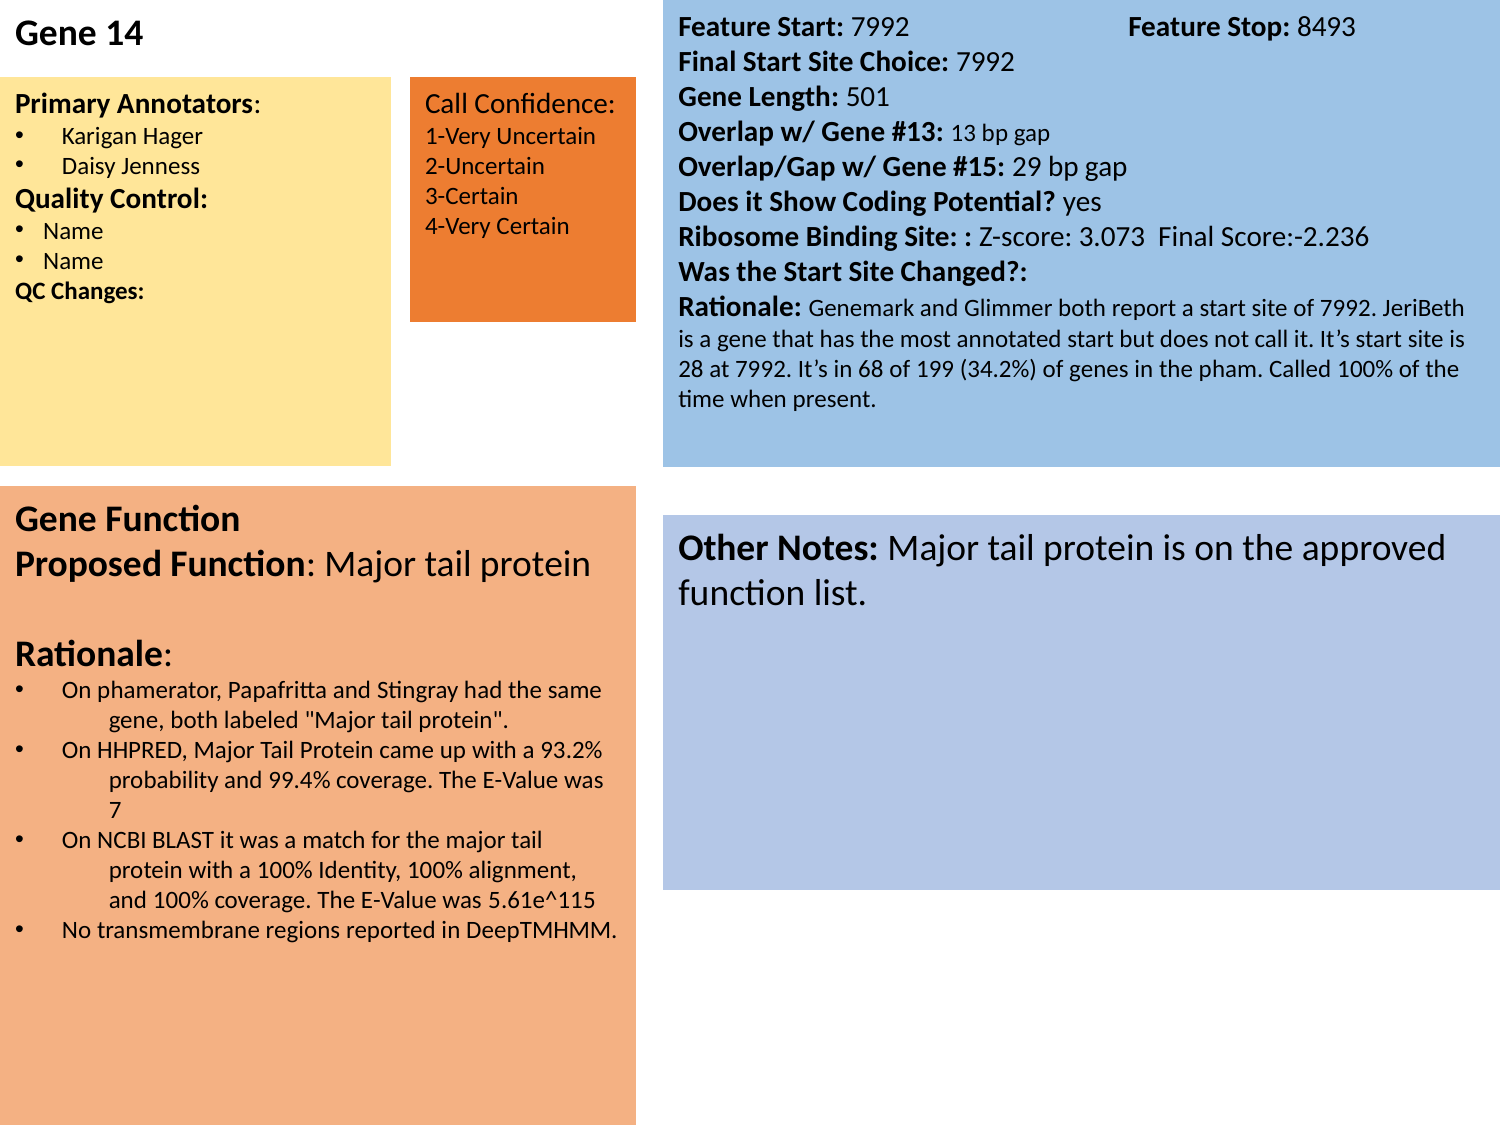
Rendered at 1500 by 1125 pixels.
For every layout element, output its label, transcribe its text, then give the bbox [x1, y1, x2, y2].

text_box Gene 14 [0, 0, 160, 61]
text_box Call Confidence: 1-Very Uncertain 2-Uncertain 3-Certain 4-Very Certain [410, 77, 636, 322]
text_box Feature Start: 7992 Feature Stop: 8493 Final Start Site Choice: 7992 Gene Length: 501 Overlap w/ Gene #13: 13 bp gap Overlap/Gap w/ Gene #15: 29 bp gap Does it Show Coding Potential? yes Ribosome Binding Site: : Z-score: 3.073 Final Score:-2.236 Was the Start Site Changed?: Rationale: Genemark and Glimmer both report a start site of 7992. JeriBeth is a gene that has the most annotated start but does not call it. It’s start site is 28 at 7992. It’s in 68 of 199 (34.2%) of genes in the pham. Called 100% of the time when present. [663, 0, 1500, 467]
text_box Gene Function Proposed Function: Major tail protein Rationale: On phamerator, Papafritta and Stingray had the same gene, both labeled "Major tail protein". On HHPRED, Major Tail Protein came up with a 93.2% probability and 99.4% coverage. The E-Value was 7 On NCBI BLAST it was a match for the major tail protein with a 100% Identity, 100% alignment, and 100% coverage. The E-Value was 5.61e^115 No transmembrane regions reported in DeepTMHMM. [0, 486, 636, 1125]
text_box Other Notes: Major tail protein is on the approved function list. [663, 515, 1500, 890]
text_box Primary Annotators: Karigan Hager Daisy Jenness Quality Control: Name Name QC Changes: [0, 77, 391, 466]
